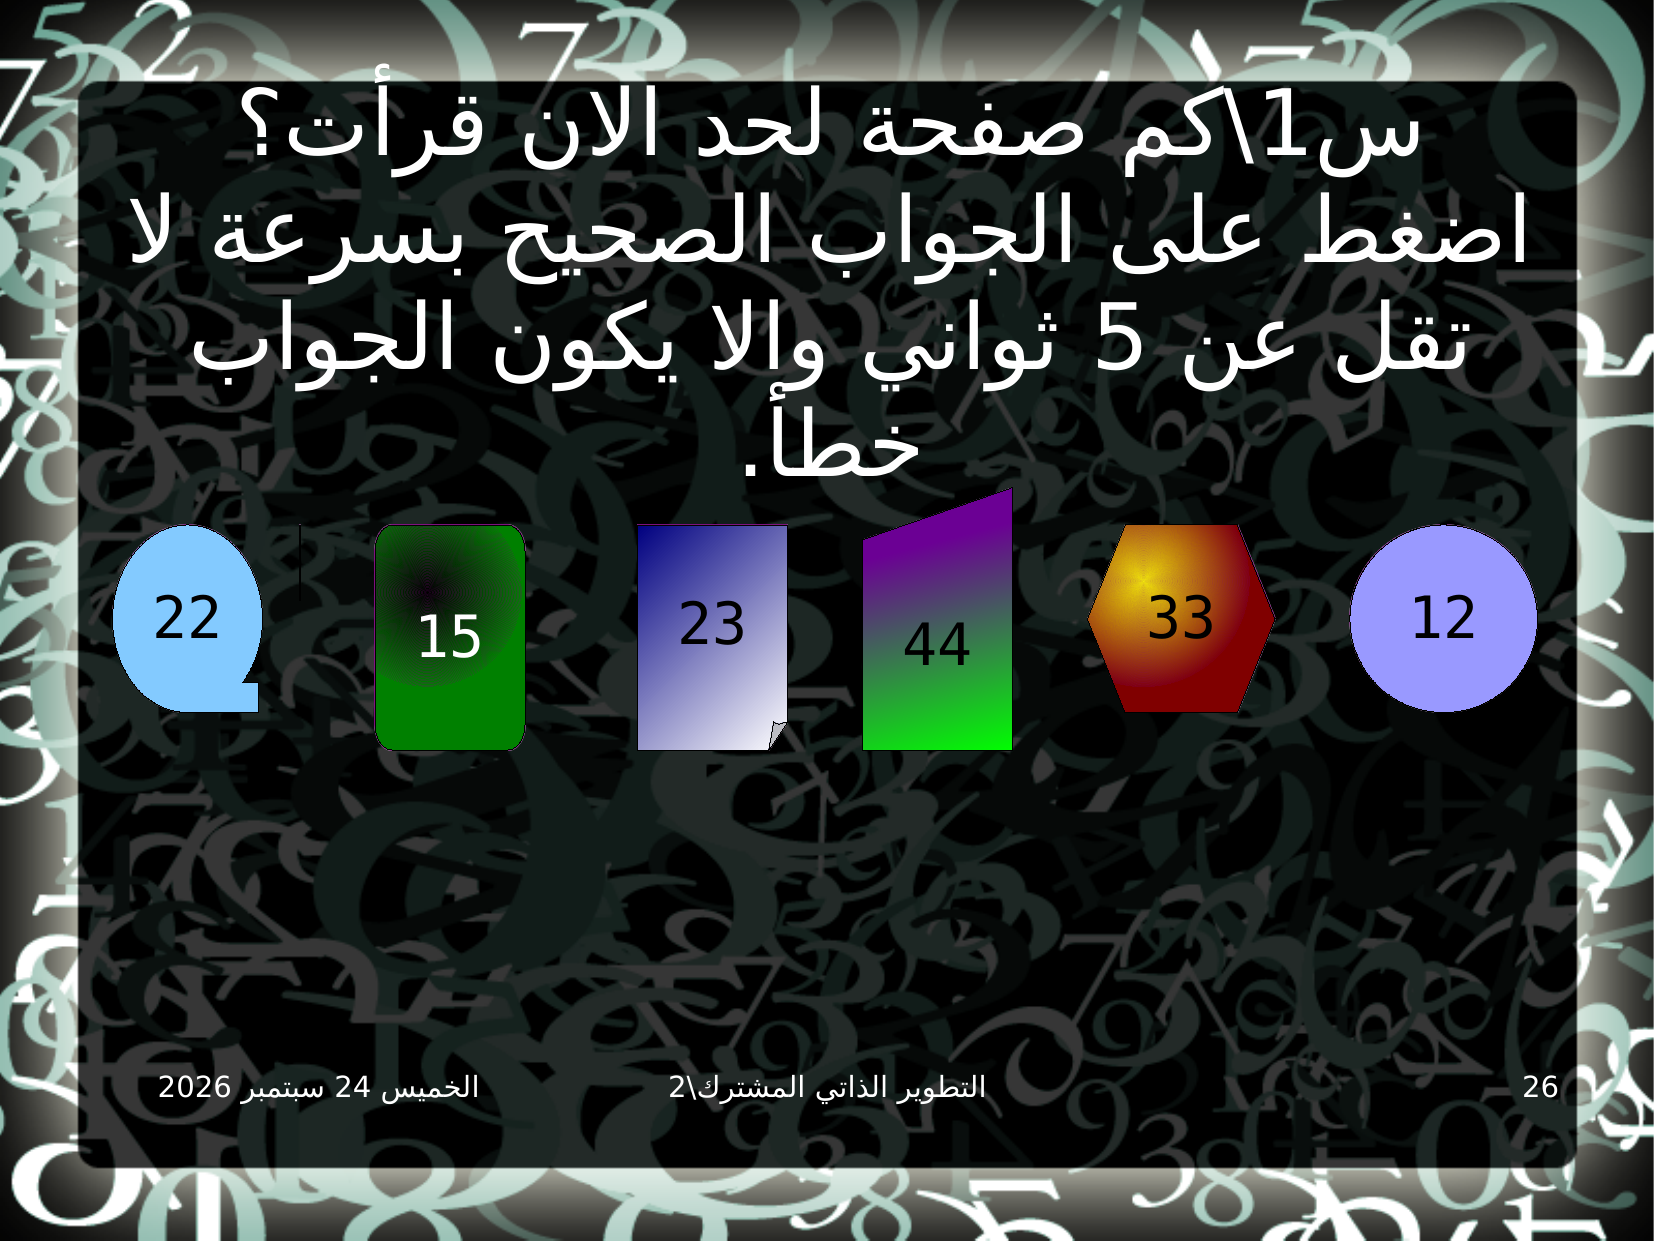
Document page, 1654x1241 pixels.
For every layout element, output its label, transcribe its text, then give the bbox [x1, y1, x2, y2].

text_box 23 [637, 525, 788, 751]
text_box 33 [1087, 524, 1276, 713]
text_box 12 [1349, 524, 1538, 713]
text_box 15 [375, 525, 526, 751]
picture [0, 0, 1654, 1241]
text_box 44 [862, 487, 1013, 751]
text_box 22 [112, 524, 263, 713]
title س1\كم صفحة لحد الان قرأت؟ اضغط على الجواب الصحيح بسرعة لا تقل عن 5 ثواني والا يكون الجواب خطأ. [86, 117, 1576, 451]
